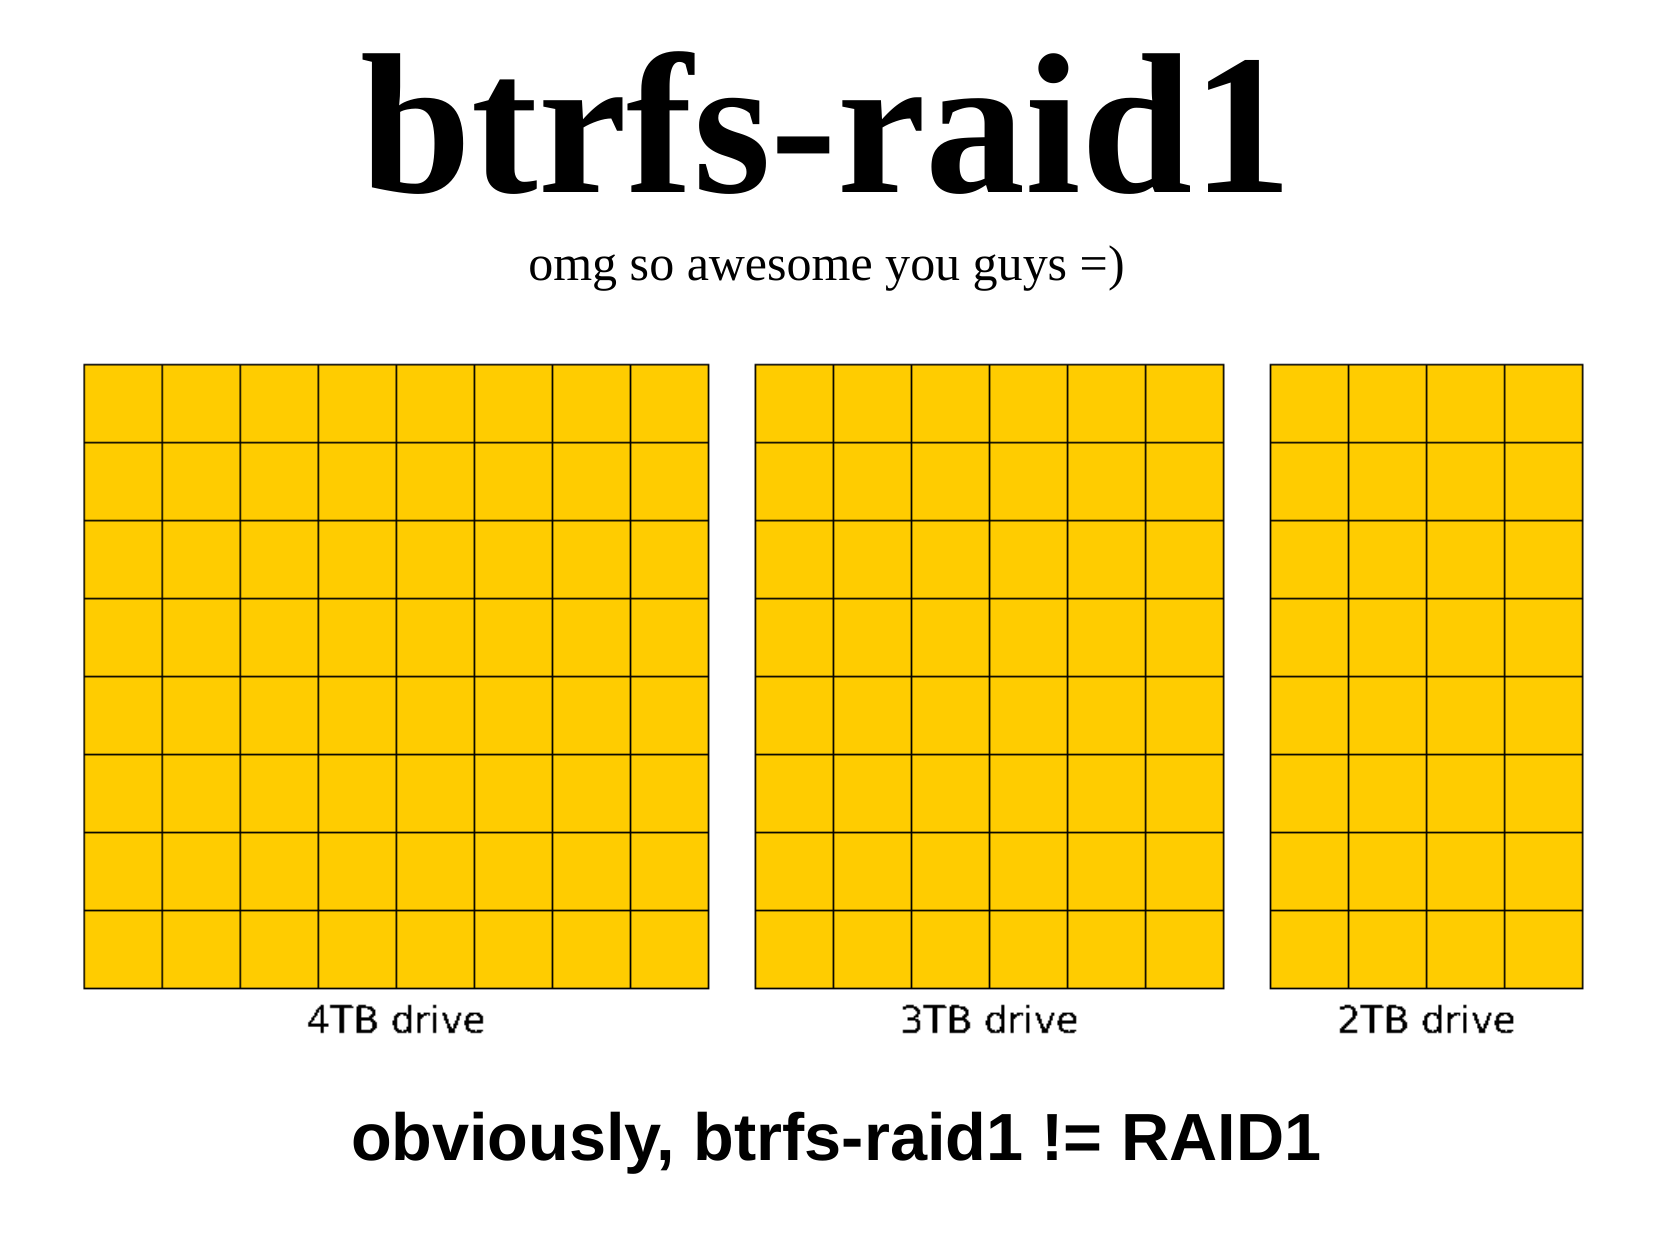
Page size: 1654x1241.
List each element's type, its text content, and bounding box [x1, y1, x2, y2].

table_header obviously, btrfs-raid1 != RAID1 [15, 1066, 1635, 1230]
picture [15, 333, 1654, 1066]
title btrfs-raid1 omg so awesome you guys =) [0, 14, 1654, 292]
